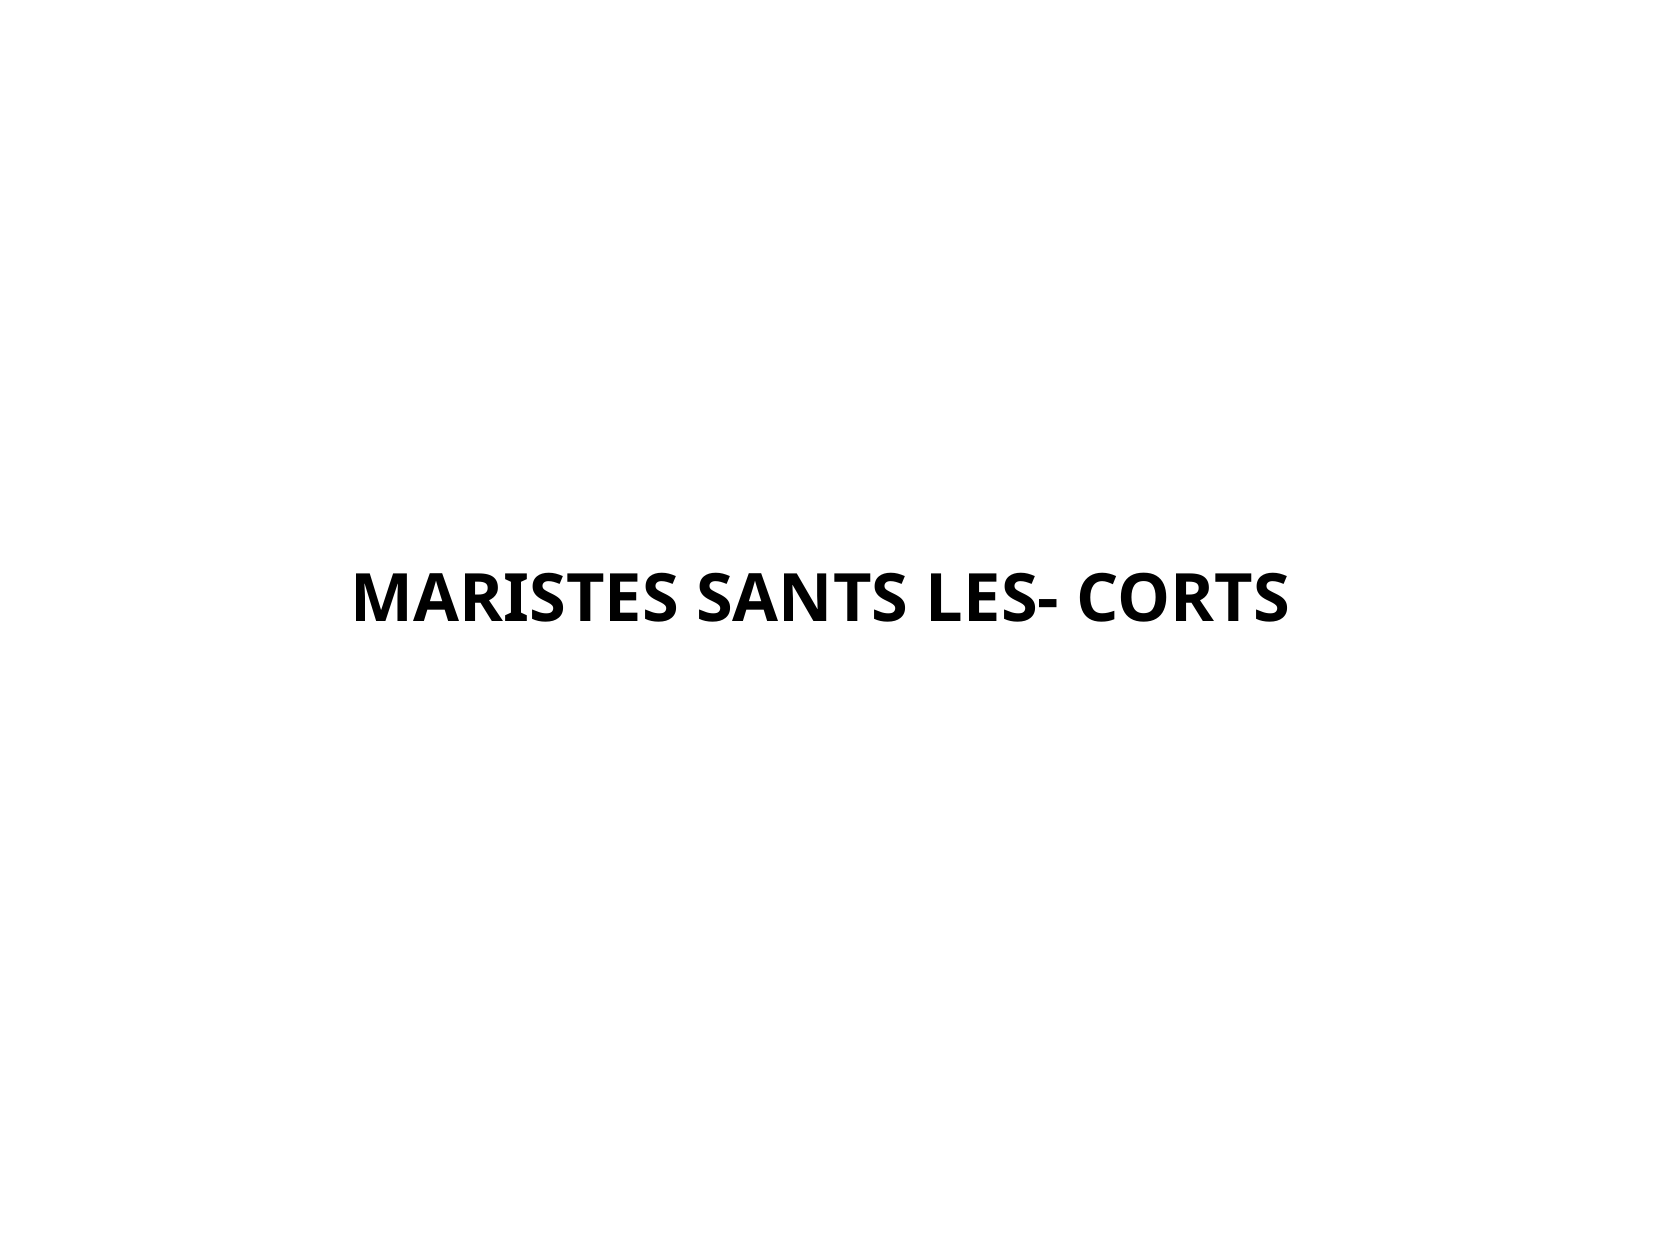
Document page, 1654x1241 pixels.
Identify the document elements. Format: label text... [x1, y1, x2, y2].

subtitle MARISTES SANTS LES- CORTS [76, 554, 1565, 635]
